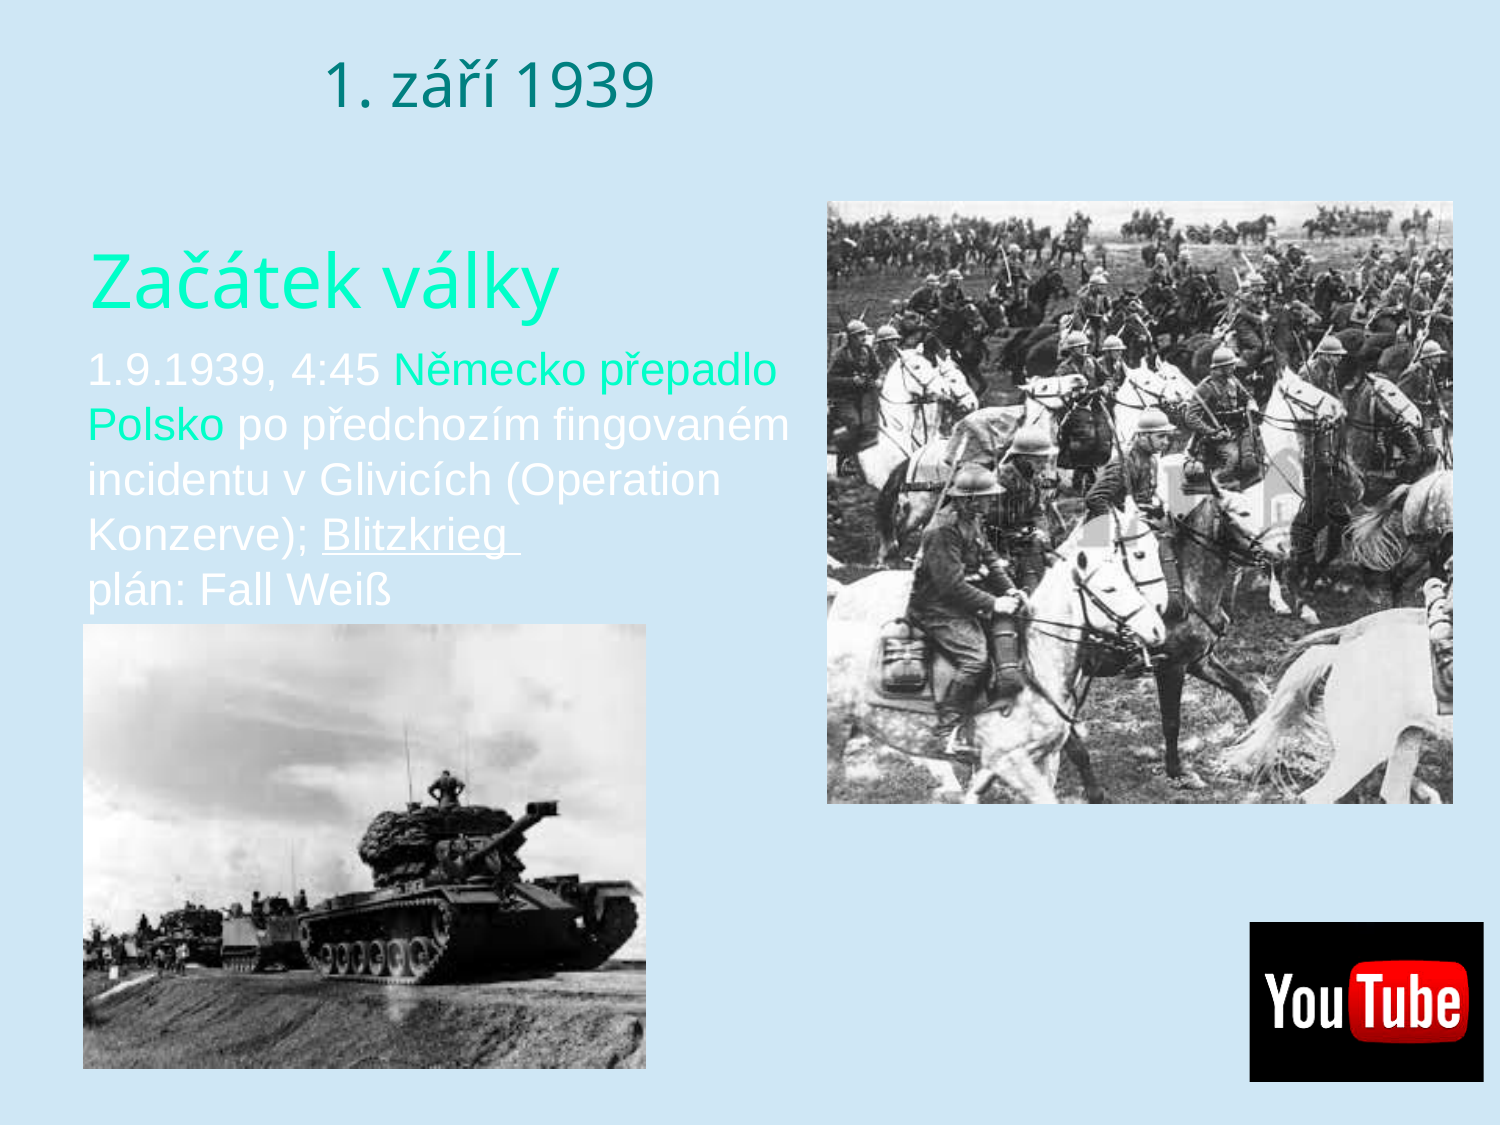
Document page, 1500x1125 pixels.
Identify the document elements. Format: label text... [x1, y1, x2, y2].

text_box Začátek války [75, 226, 686, 331]
text_box 1. září 1939 [307, 37, 734, 128]
picture [83, 624, 646, 1069]
text_box 1.9.1939, 4:45 Německo přepadlo Polsko po předchozím fingovaném incidentu v Glivicích (Operation Konzerve); Blitzkrieg plán: Fall Weiß [72, 332, 823, 622]
picture [1249, 922, 1484, 1082]
picture [827, 201, 1453, 805]
